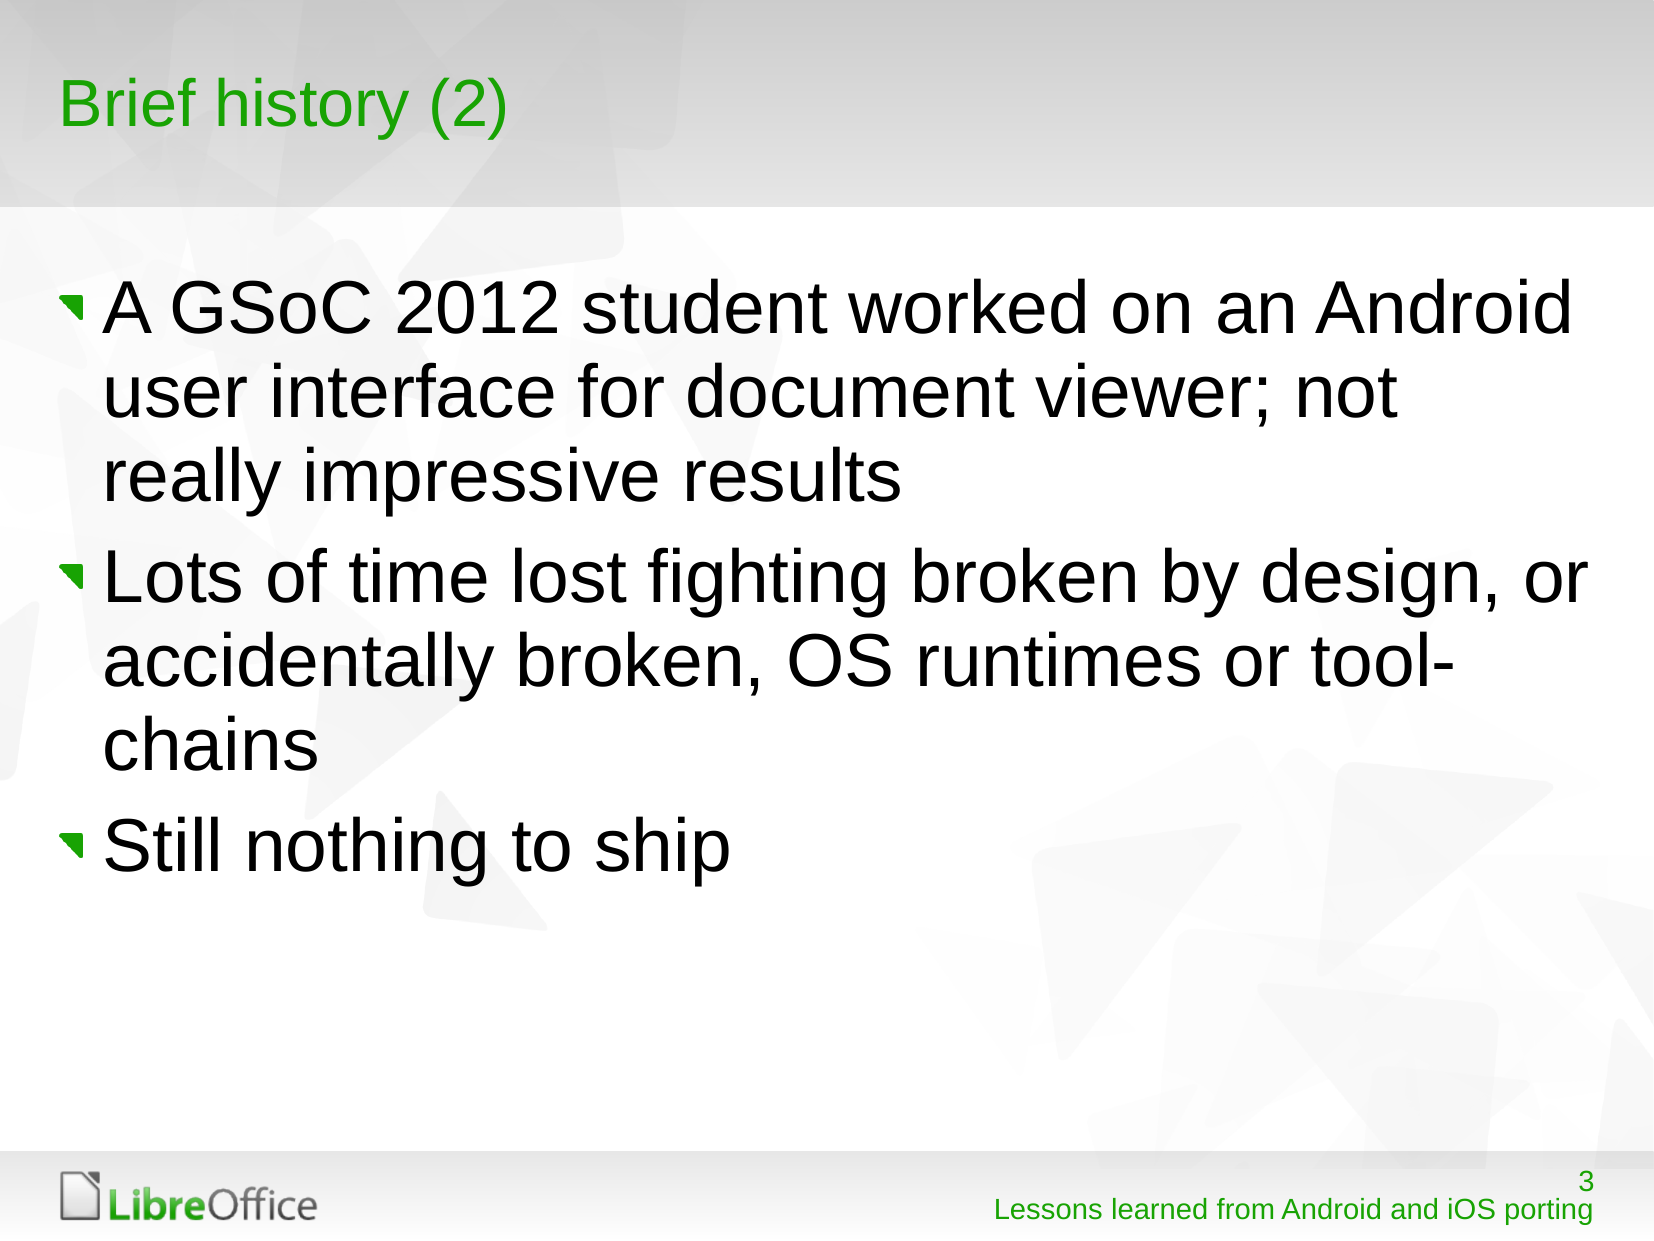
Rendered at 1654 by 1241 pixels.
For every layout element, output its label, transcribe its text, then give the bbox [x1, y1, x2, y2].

picture [915, 548, 1654, 1169]
list A GSoC 2012 student worked on an Android user interface for document viewer; not really impressive results Lots of time lost fighting broken by design, or accidentally broken, OS runtimes or tool-chains Still nothing to ship [59, 265, 1595, 1114]
picture [41, 1152, 337, 1240]
picture [0, 0, 783, 931]
title Brief history (2) [59, 29, 1595, 178]
